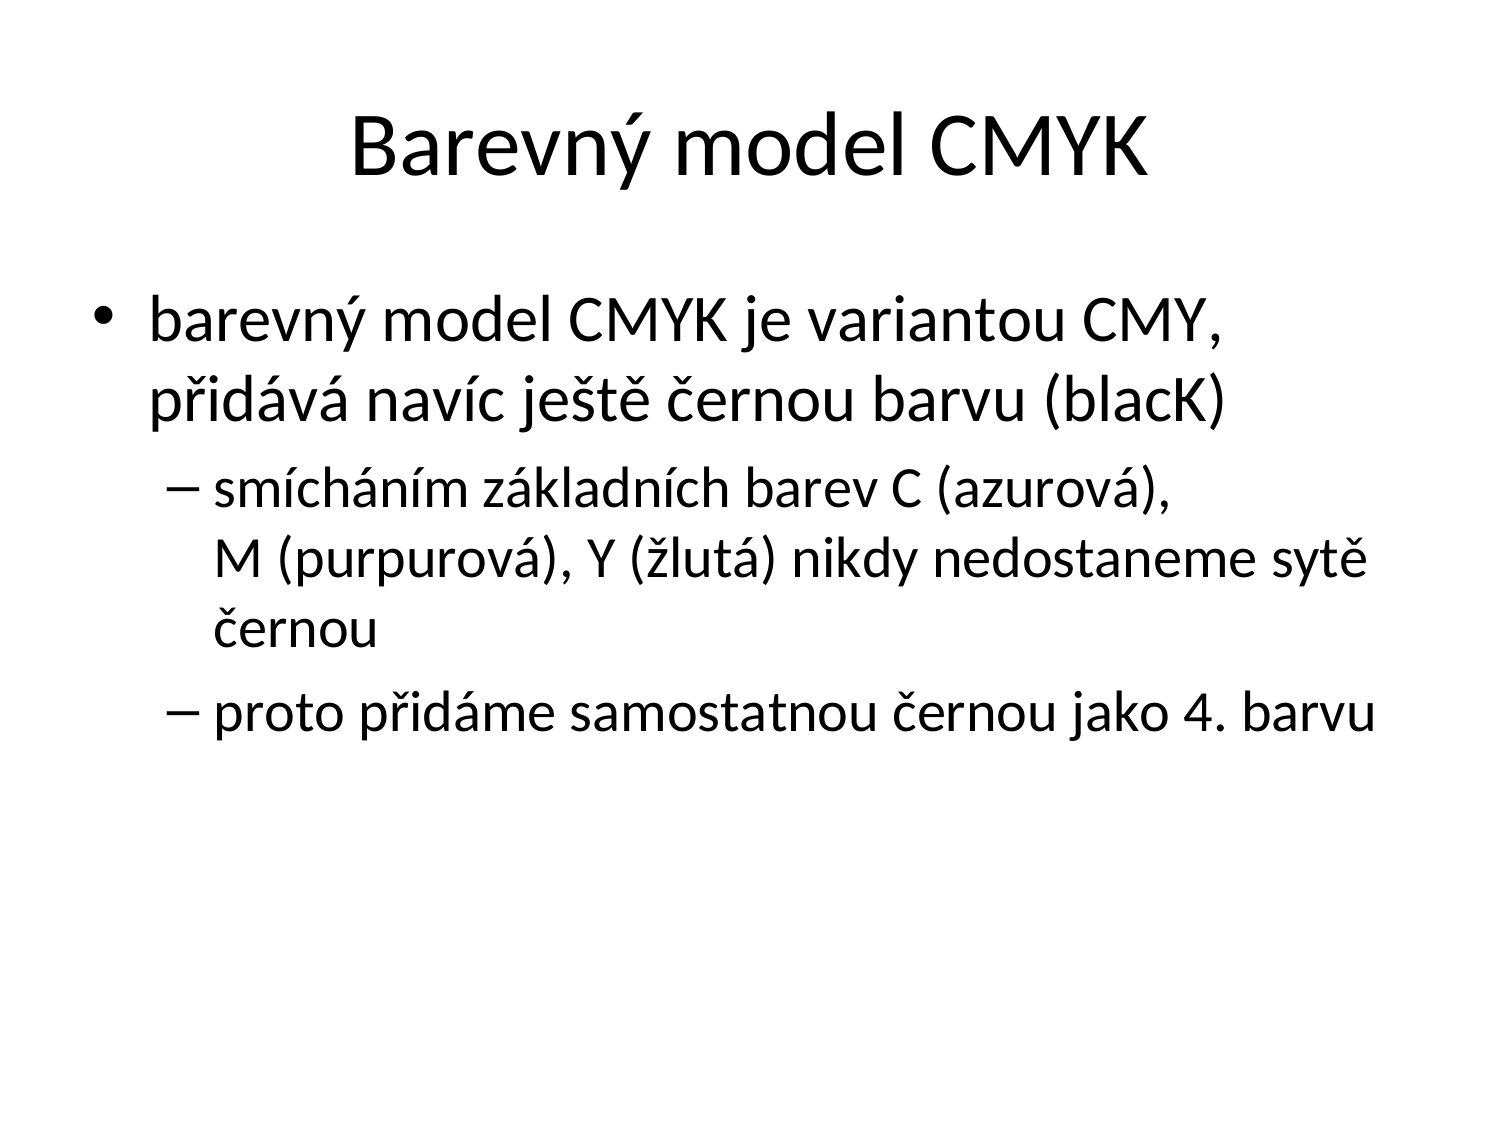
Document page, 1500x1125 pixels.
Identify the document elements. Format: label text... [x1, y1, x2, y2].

list barevný model CMYK je variantou CMY, přidává navíc ještě černou barvu (blacK) smícháním základních barev C (azurová), M (purpurová), Y (žlutá) nikdy nedostaneme sytě černou proto přidáme samostatnou černou jako 4. barvu [76, 267, 1427, 1010]
title Barevný model CMYK [75, 45, 1426, 233]
